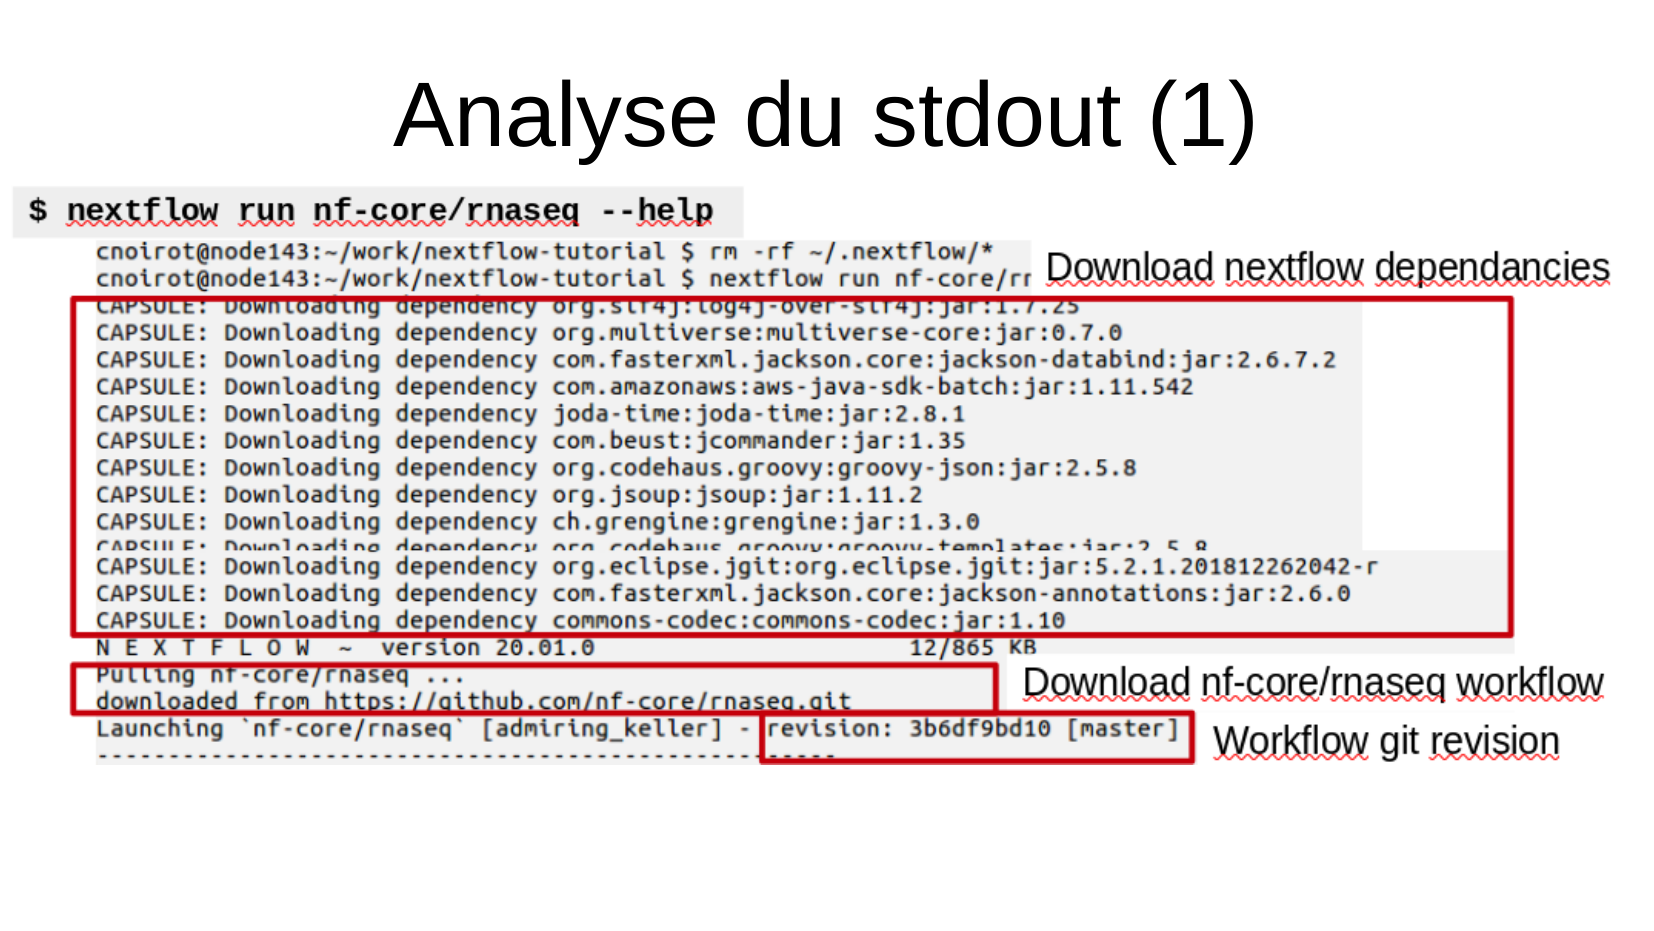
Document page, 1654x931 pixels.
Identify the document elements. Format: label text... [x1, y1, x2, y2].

picture [4, 168, 1654, 765]
title Analyse du stdout (1) [82, 37, 1571, 168]
